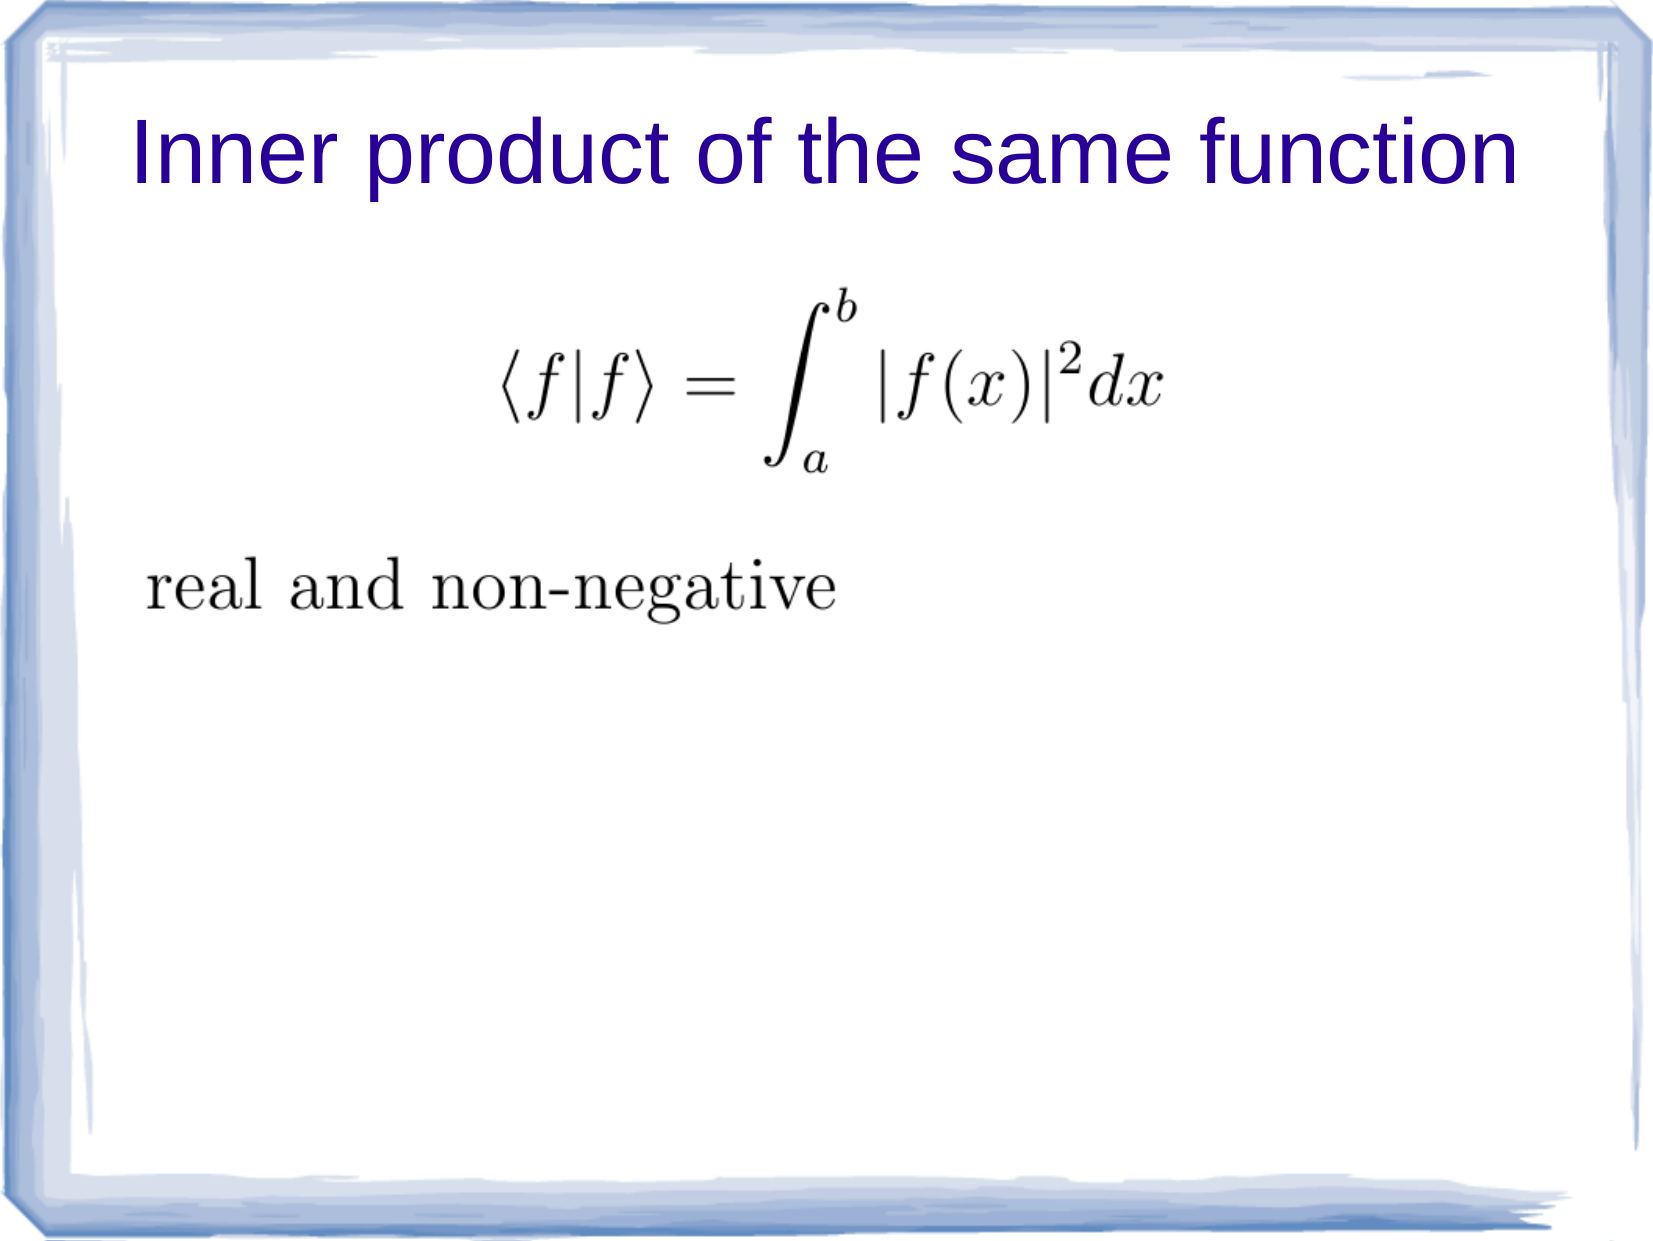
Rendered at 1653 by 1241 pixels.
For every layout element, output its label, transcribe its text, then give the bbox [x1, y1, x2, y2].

title Inner product of the same function [82, 49, 1571, 257]
picture [0, 0, 1653, 1241]
